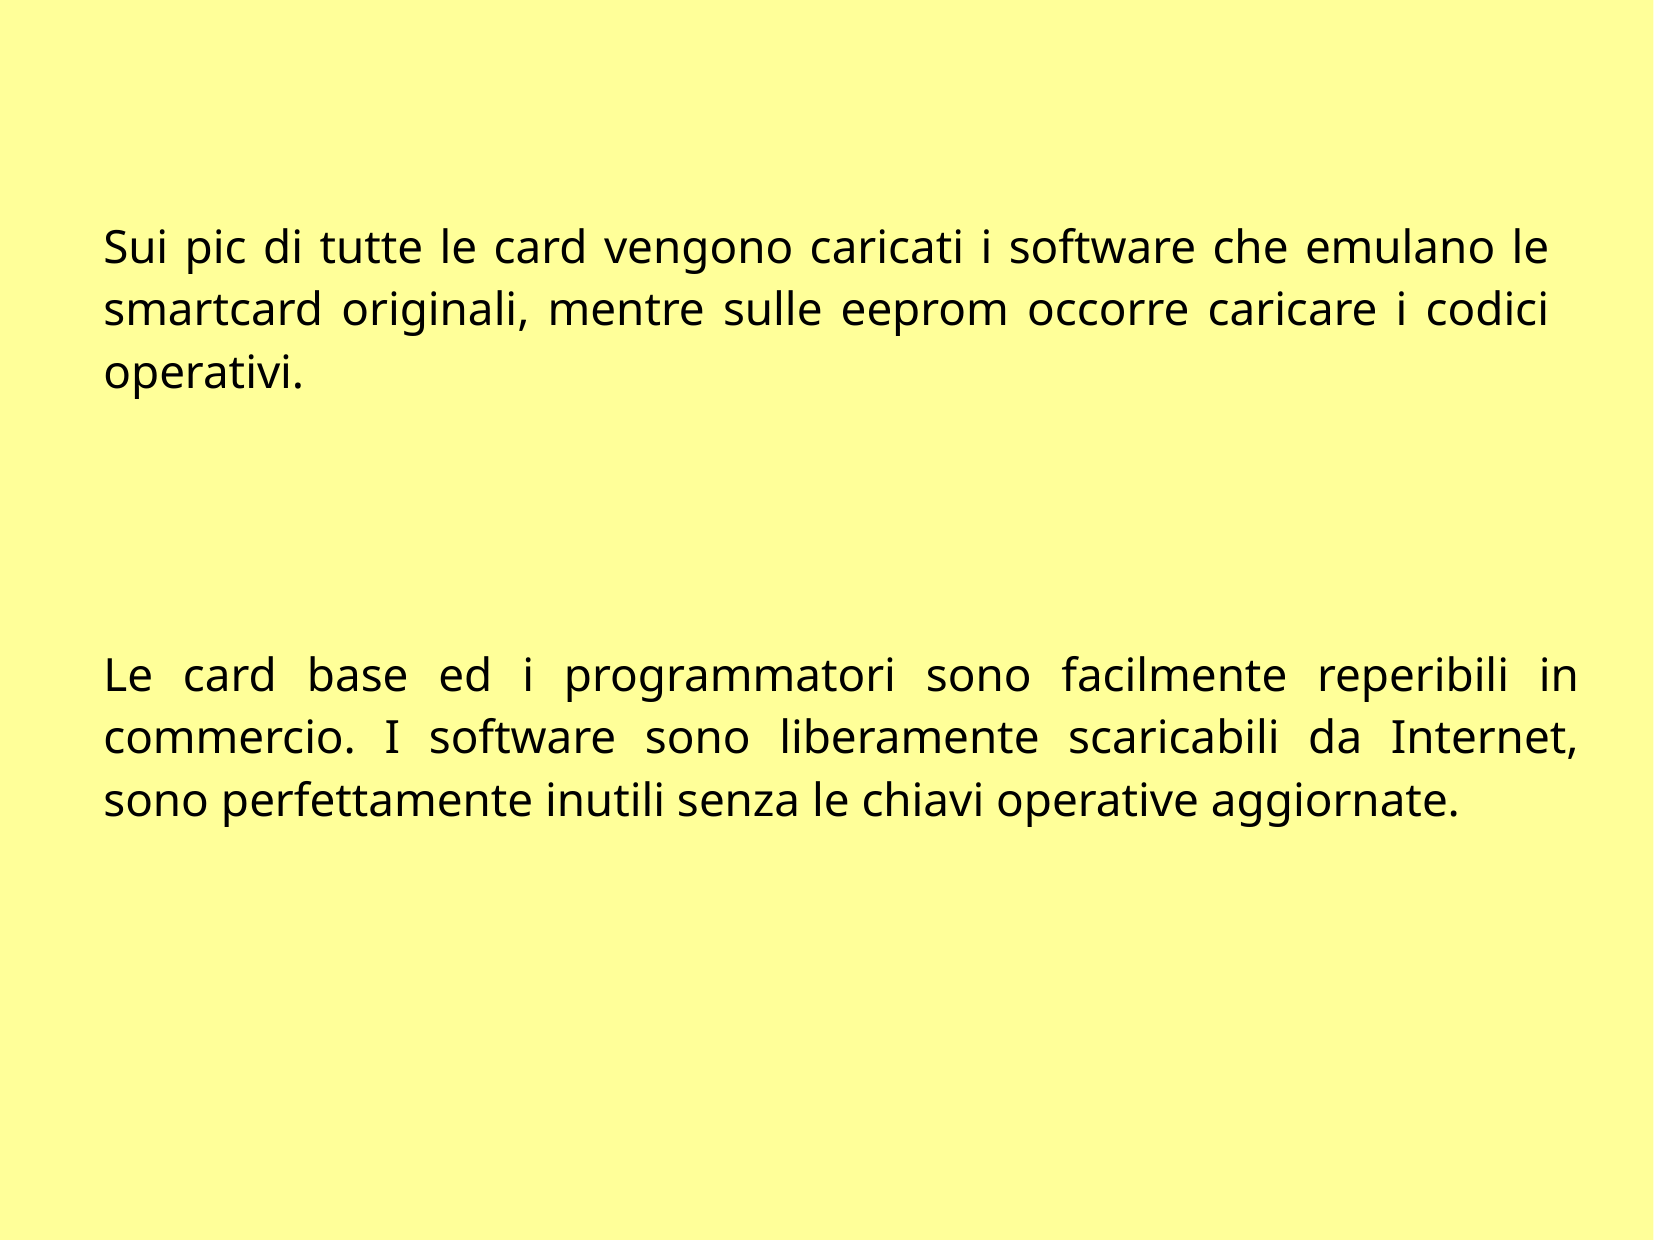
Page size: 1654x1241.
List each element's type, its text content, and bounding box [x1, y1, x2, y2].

text_box Sui pic di tutte le card vengono caricati i software che emulano le smartcard originali, mentre sulle eeprom occorre caricare i codici operativi. [88, 206, 1565, 487]
text_box Le card base ed i programmatori sono facilmente reperibili in commercio. I software sono liberamente scaricabili da Internet, sono perfettamente inutili senza le chiavi operative aggiornate. [88, 634, 1595, 886]
